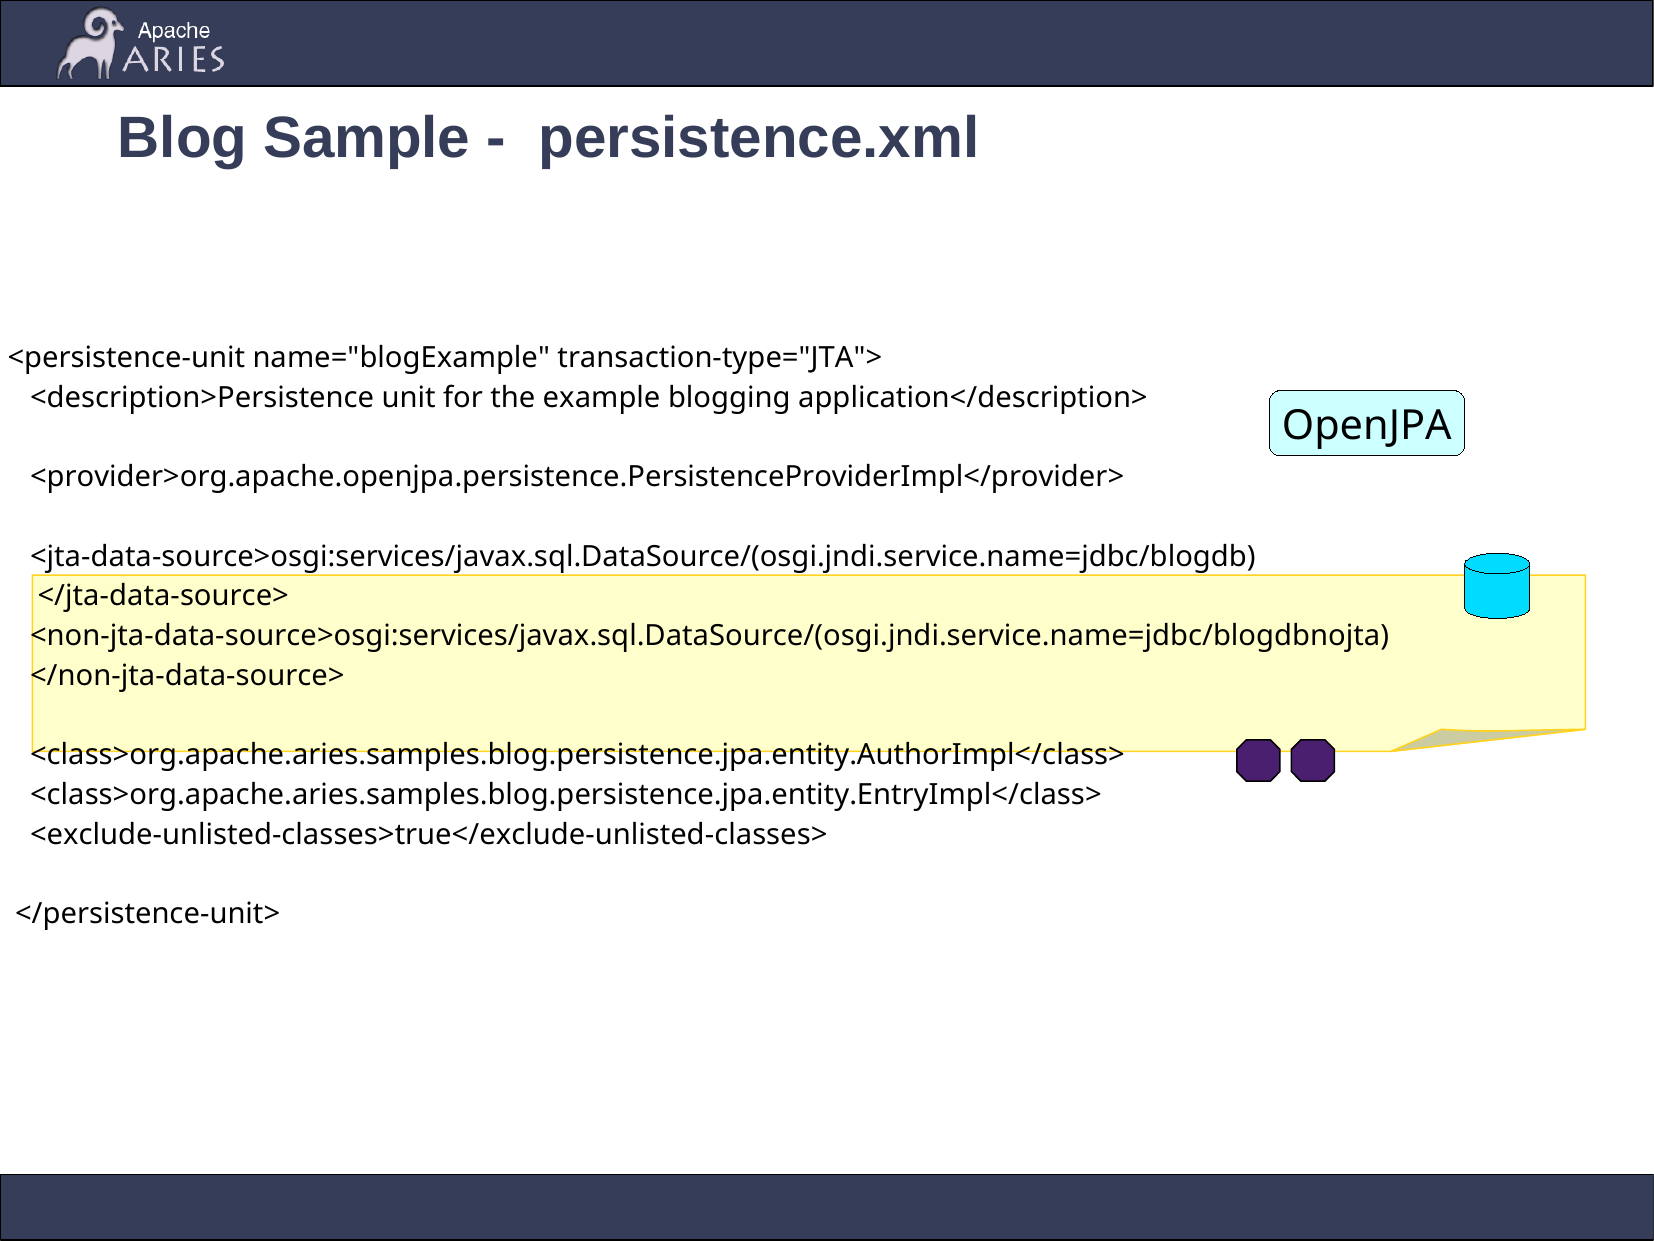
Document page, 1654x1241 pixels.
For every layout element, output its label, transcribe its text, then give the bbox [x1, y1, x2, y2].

text_box <persistence-unit name="blogExample" transaction-type="JTA"> <description>Persistence unit for the example blogging application</description> <provider>org.apache.openjpa.persistence.PersistenceProviderImpl</provider> <jta-data-source>osgi:services/javax.sql.DataSource/(osgi.jndi.service.name=jdbc/blogdb) </jta-data-source> <non-jta-data-source>osgi:services/javax.sql.DataSource/(osgi.jndi.service.name=jdbc/blogdbnojta) </non-jta-data-source> <class>org.apache.aries.samples.blog.persistence.jpa.entity.AuthorImpl</class> <class>org.apache.aries.samples.blog.persistence.jpa.entity.EntryImpl</class> <exclude-unlisted-classes>true</exclude-unlisted-classes> </persistence-unit> [0, 336, 1610, 1085]
text_box [1291, 739, 1335, 782]
picture [47, 3, 232, 83]
text_box [1464, 553, 1530, 619]
title Blog Sample - persistence.xml [82, 53, 1571, 223]
text_box [1236, 739, 1280, 782]
text_box OpenJPA [1269, 390, 1465, 456]
